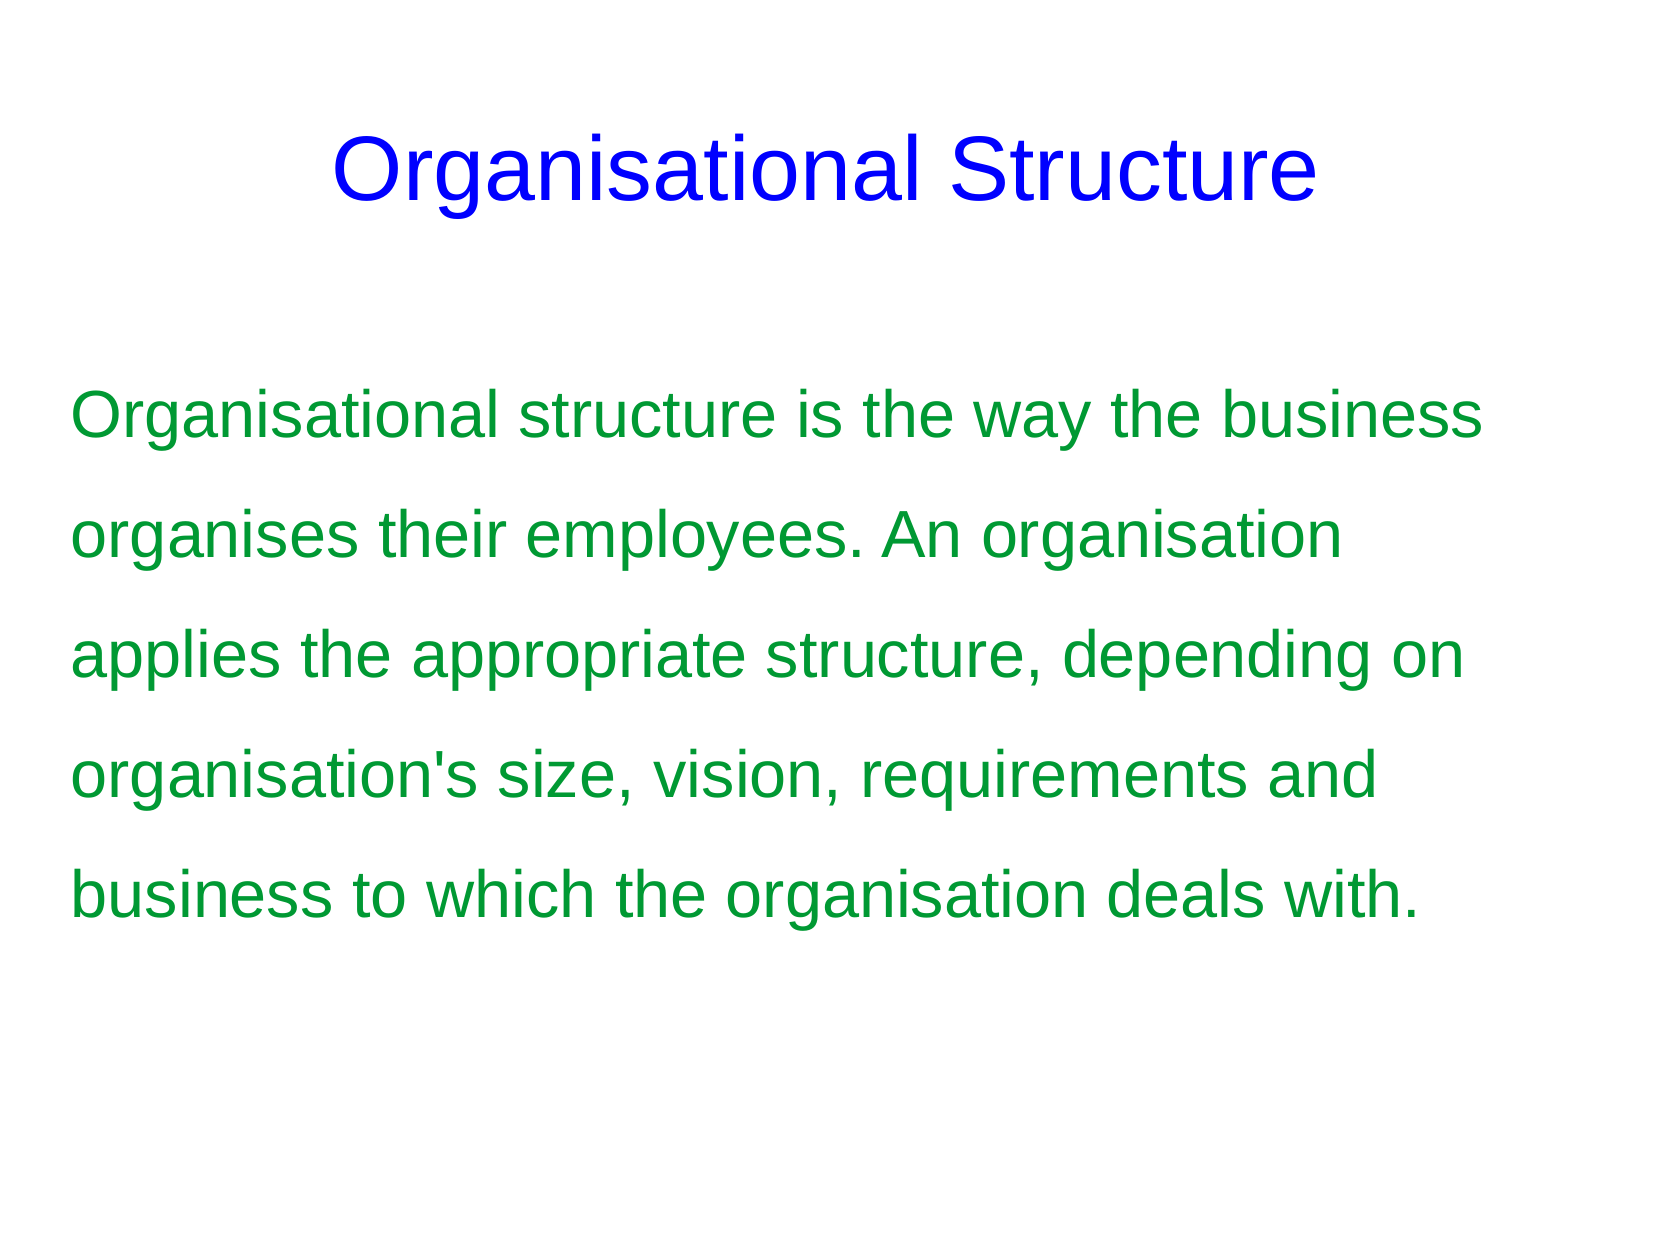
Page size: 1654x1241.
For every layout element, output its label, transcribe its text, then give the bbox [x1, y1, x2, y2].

list Organisational structure is the way the business organises their employees. An organisation applies the appropriate structure, depending on organisation's size, vision, requirements and business to which the organisation deals with. [70, 330, 1559, 1161]
title Organisational Structure [82, 0, 1571, 307]
